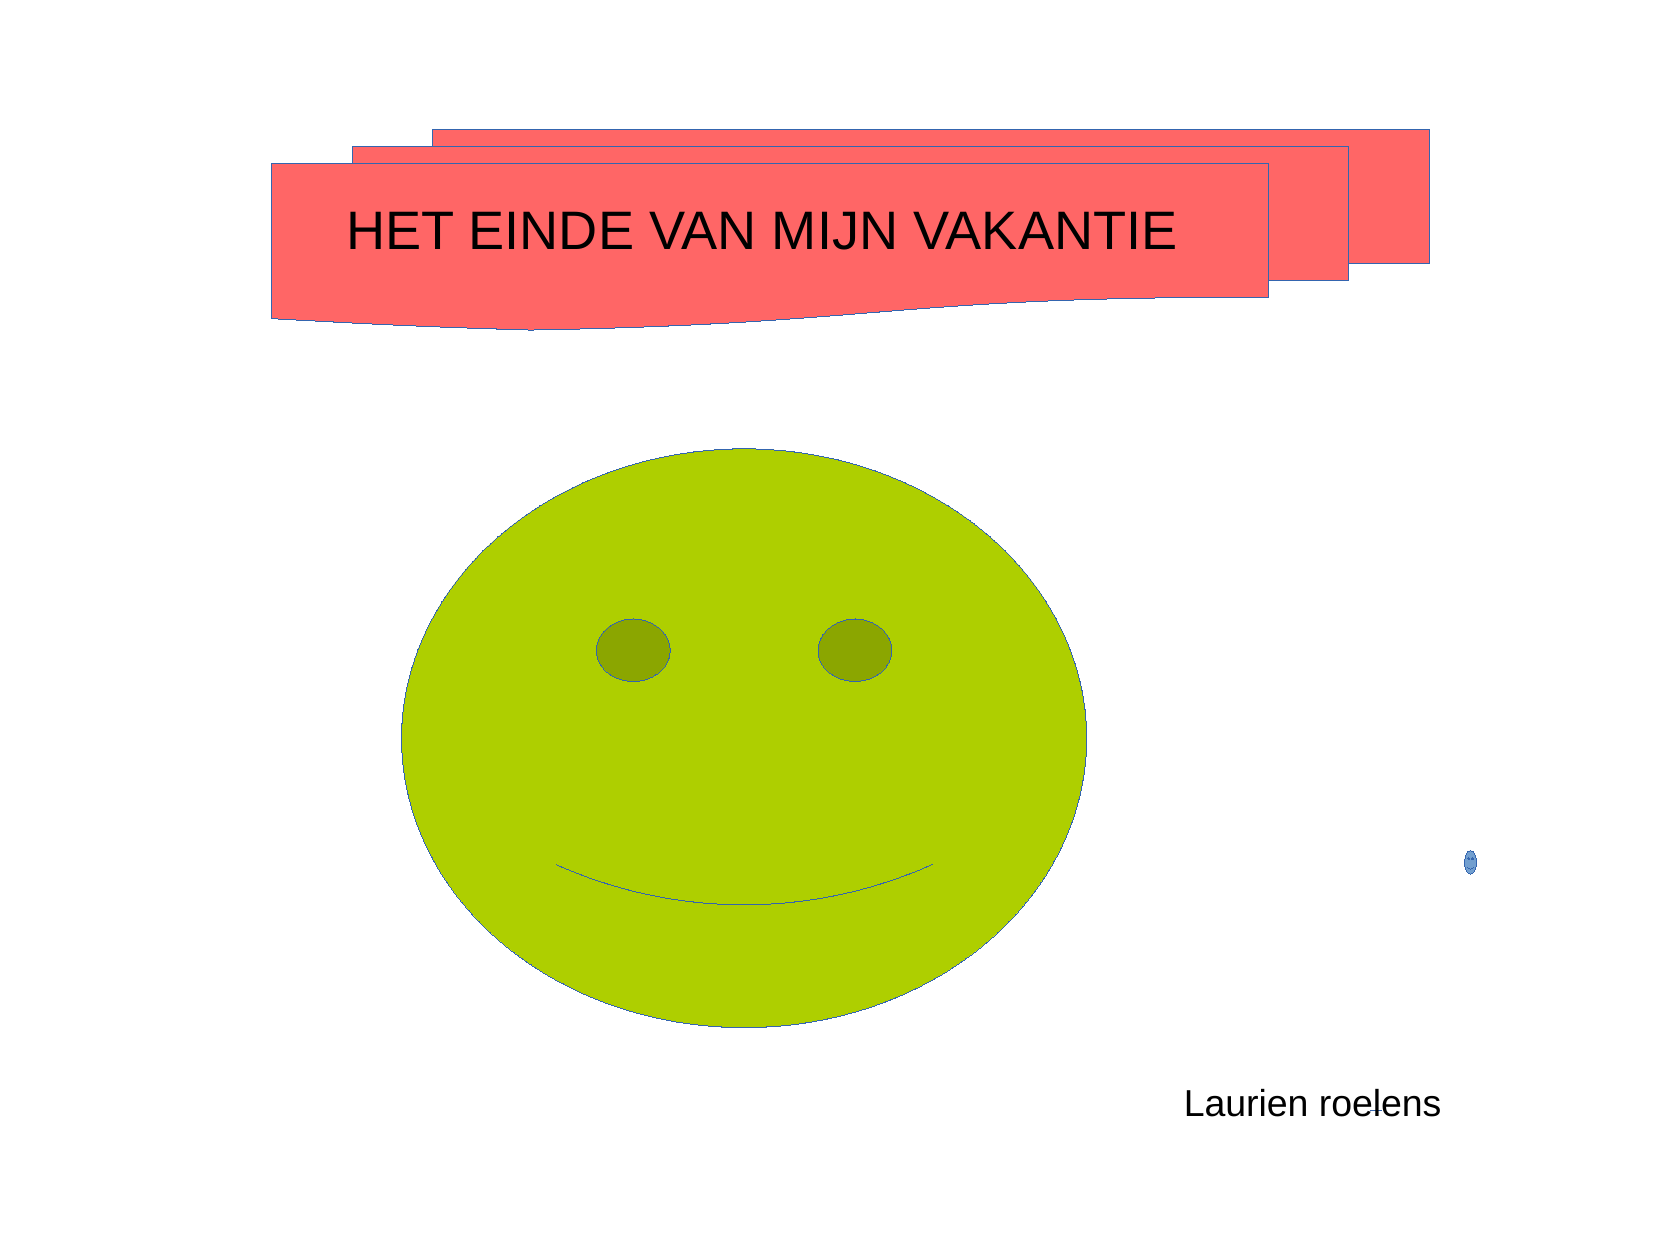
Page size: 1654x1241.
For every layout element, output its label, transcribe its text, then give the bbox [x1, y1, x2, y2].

text_box [1464, 850, 1477, 875]
text_box [401, 448, 1087, 1028]
text_box HET EINDE VAN MIJN VAKANTIE [271, 129, 1430, 331]
text_box Laurien roelens [1169, 1074, 1465, 1132]
